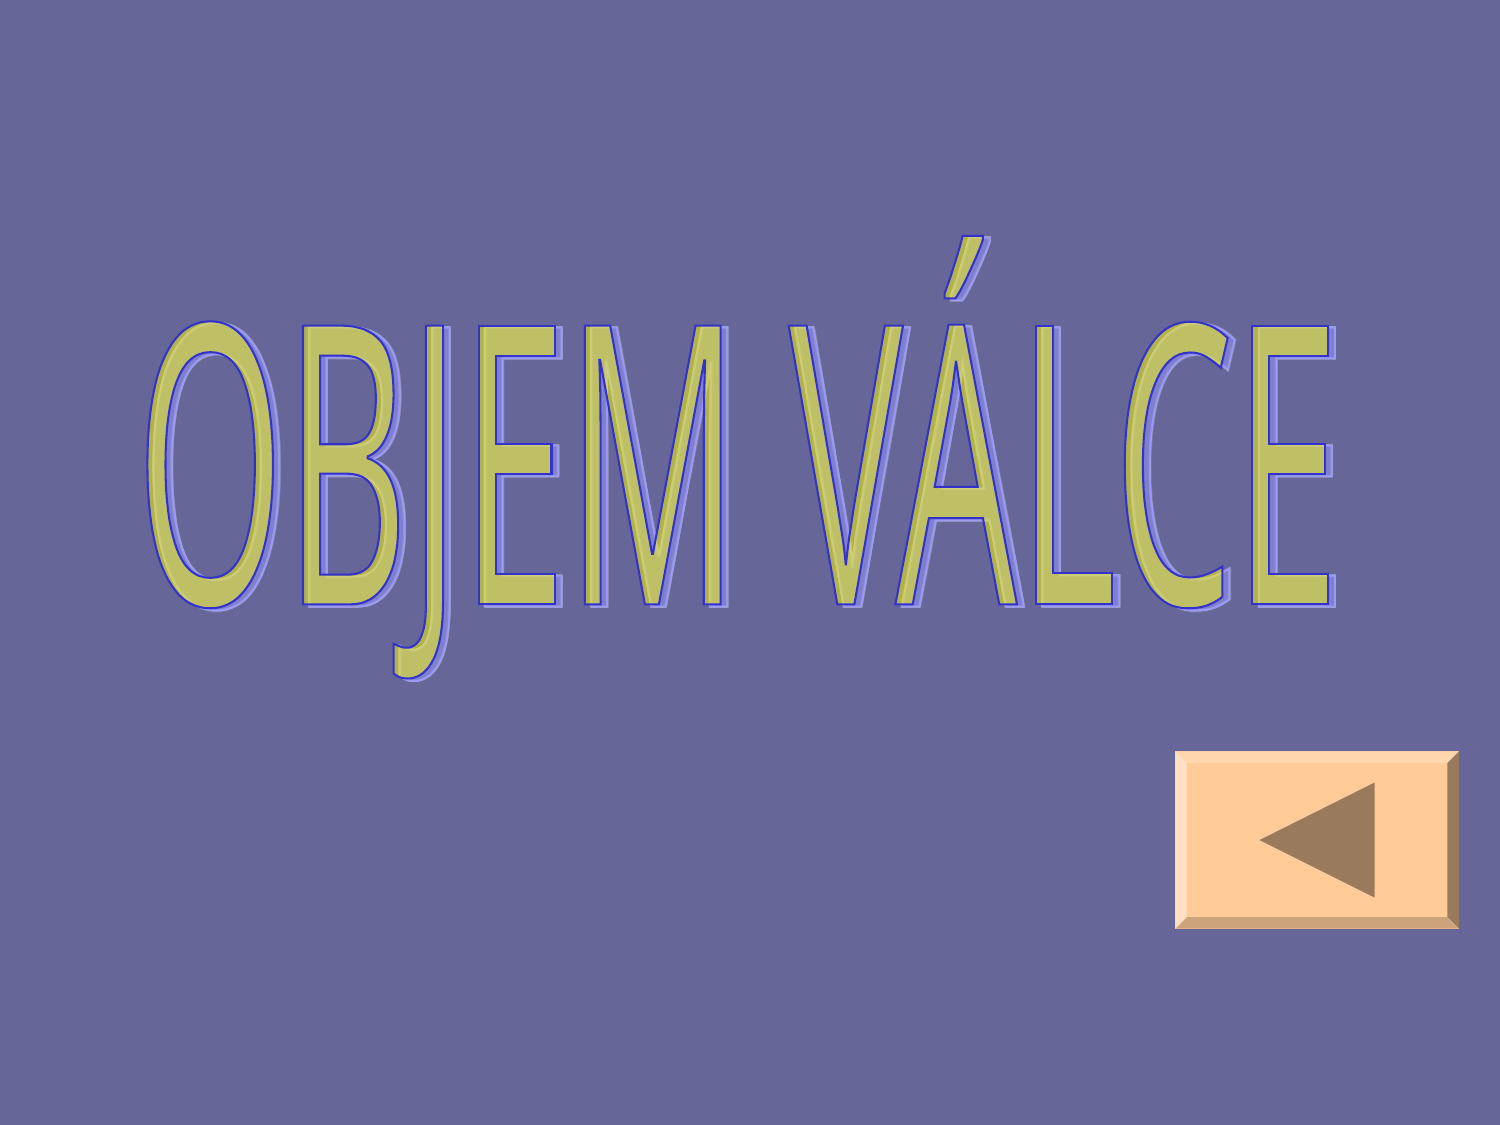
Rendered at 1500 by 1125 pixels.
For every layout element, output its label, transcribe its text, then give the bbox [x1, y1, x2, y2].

text_box OBJEM VÁLCE [895, 324, 1017, 605]
text_box OBJEM VÁLCE [1124, 321, 1228, 609]
text_box OBJEM VÁLCE [1252, 325, 1329, 605]
text_box OBJEM VÁLCE [393, 325, 444, 679]
text_box OBJEM VÁLCE [1035, 325, 1113, 605]
text_box OBJEM VÁLCE [147, 321, 273, 609]
text_box OBJEM VÁLCE [584, 325, 721, 605]
text_box OBJEM VÁLCE [478, 325, 555, 605]
text_box OBJEM VÁLCE [303, 325, 399, 605]
text_box OBJEM VÁLCE [944, 235, 983, 299]
text_box OBJEM VÁLCE [788, 325, 904, 605]
text_box [1176, 751, 1459, 929]
